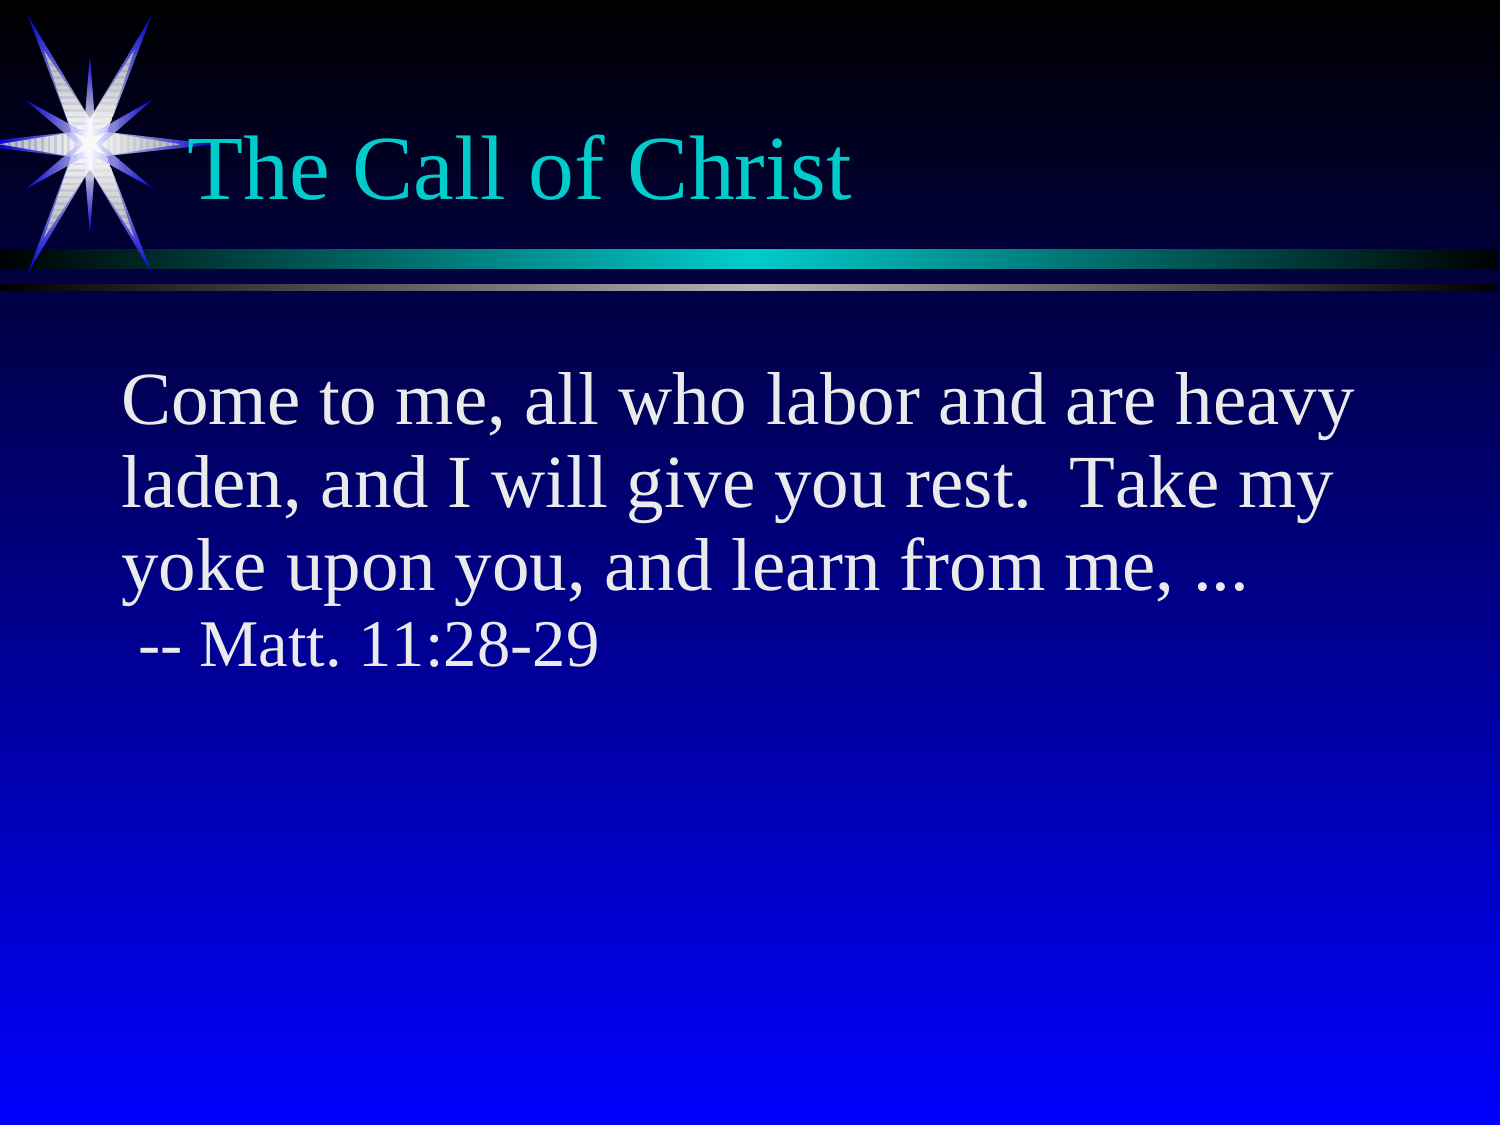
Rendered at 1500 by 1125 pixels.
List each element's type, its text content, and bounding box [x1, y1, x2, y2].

title The Call of Christ [187, 74, 1463, 263]
text_box Come to me, all who labor and are heavy laden, and I will give you rest. Take my yoke upon you, and learn from me, ... -- Matt. 11:28-29 [106, 350, 1457, 763]
